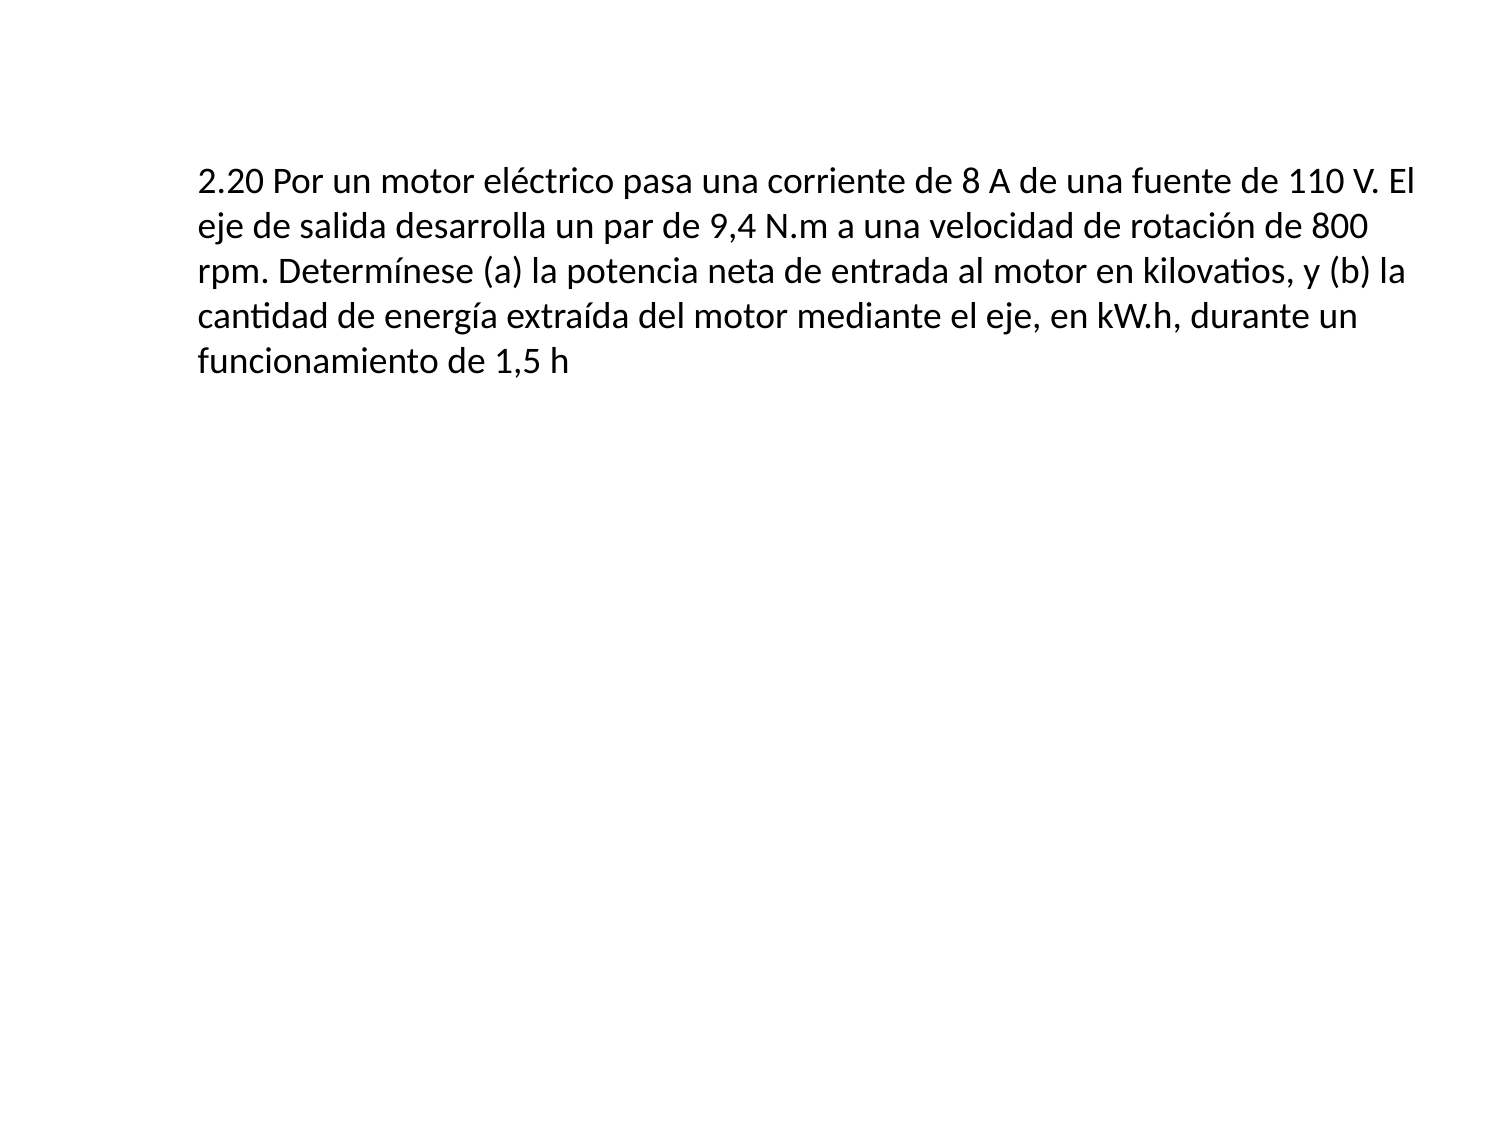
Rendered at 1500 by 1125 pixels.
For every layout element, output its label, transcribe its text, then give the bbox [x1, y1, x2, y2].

text_box 2.20 Por un motor eléctrico pasa una corriente de 8 A de una fuente de 110 V. El eje de salida desarrolla un par de 9,4 N.m a una velocidad de rotación de 800 rpm. Determínese (a) la potencia neta de entrada al motor en kilovatios, y (b) la cantidad de energía extraída del motor mediante el eje, en kW.h, durante un funcionamiento de 1,5 h [182, 148, 1459, 389]
